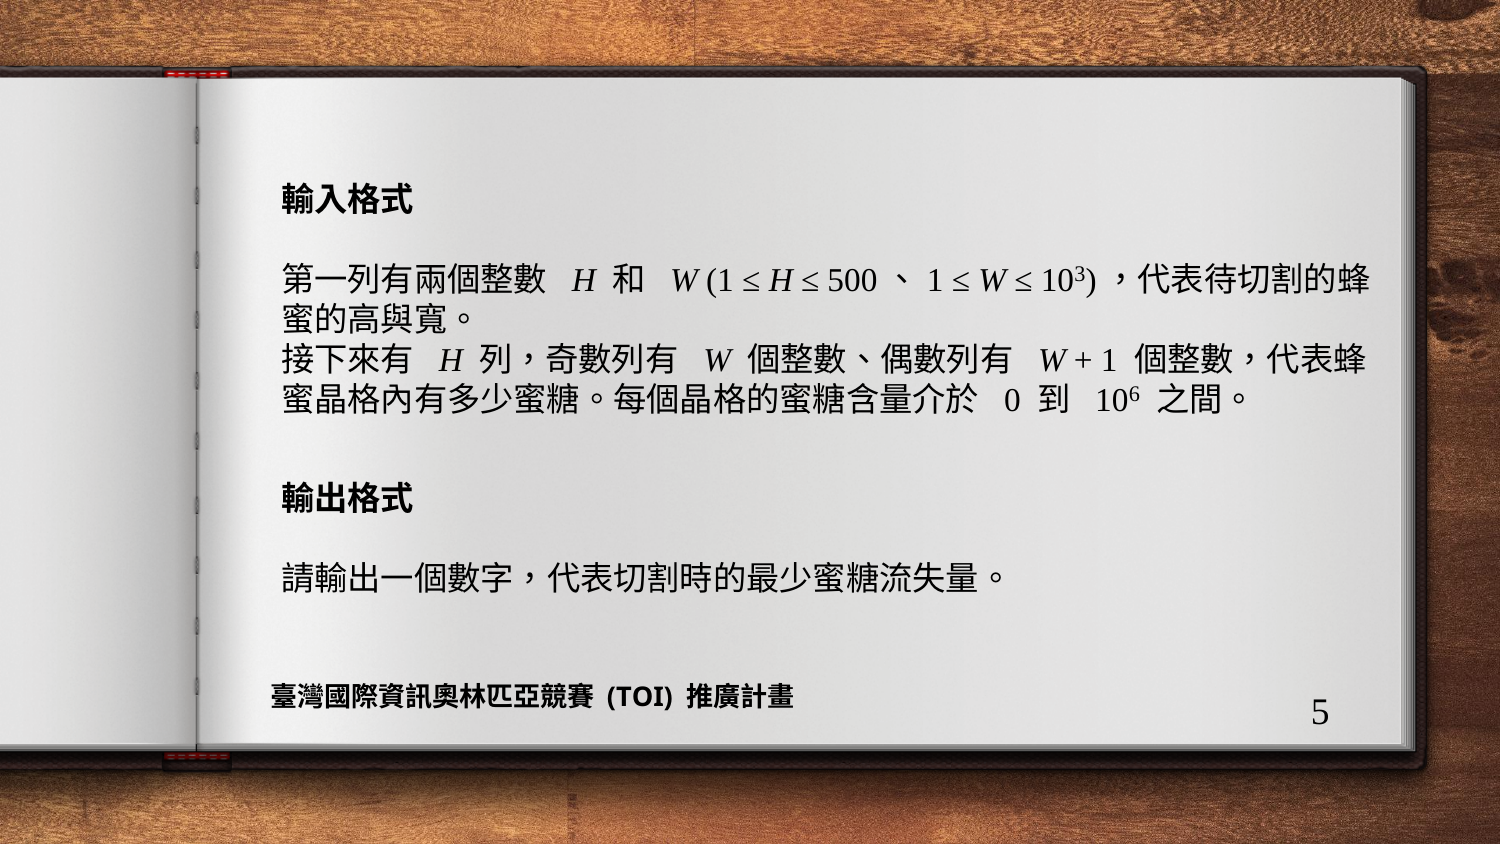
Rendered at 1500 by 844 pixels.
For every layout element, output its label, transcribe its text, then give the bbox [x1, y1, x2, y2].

text_box 輸出格式 請輸出一個數字，代表切割時的最少蜜糖流失量。 [266, 469, 1368, 604]
text_box 輸入格式 第一列有兩個整數 H 和 W (1 ≤ H ≤ 500、1 ≤ W ≤ 103)，代表待切割的蜂蜜的高與寬。 接下來有 H 列，奇數列有 W 個整數、偶數列有 W + 1 個整數，代表蜂蜜晶格內有多少蜜糖。每個晶格的蜜糖含量介於 0 到 106 之間。 [266, 171, 1400, 425]
text_box [1295, 672, 1386, 737]
